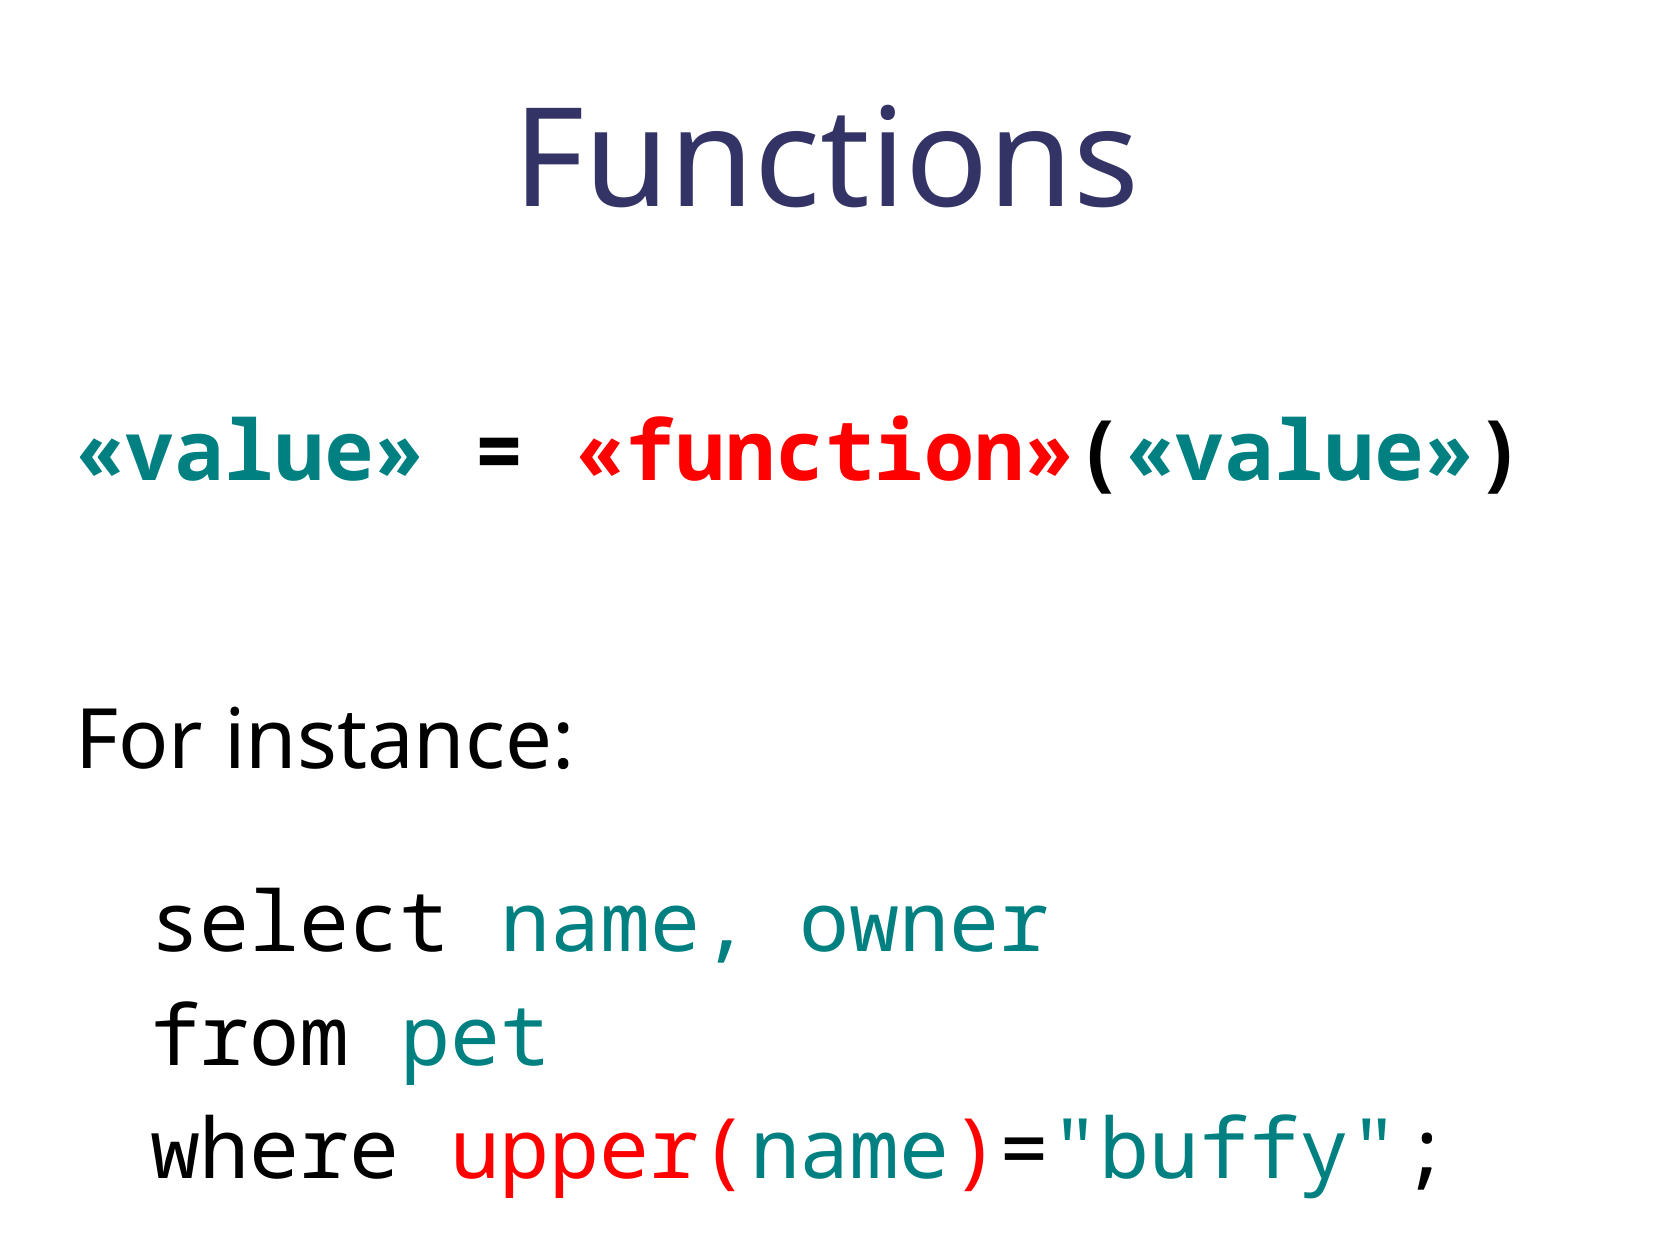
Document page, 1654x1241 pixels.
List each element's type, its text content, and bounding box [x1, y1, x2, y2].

subtitle «value» = «function»(«value») [75, 391, 1654, 584]
title Functions [0, 56, 1654, 250]
text_box For instance: [75, 679, 1654, 795]
text_box select name, owner from pet where upper(name)="buffy"; [150, 862, 1560, 1137]
